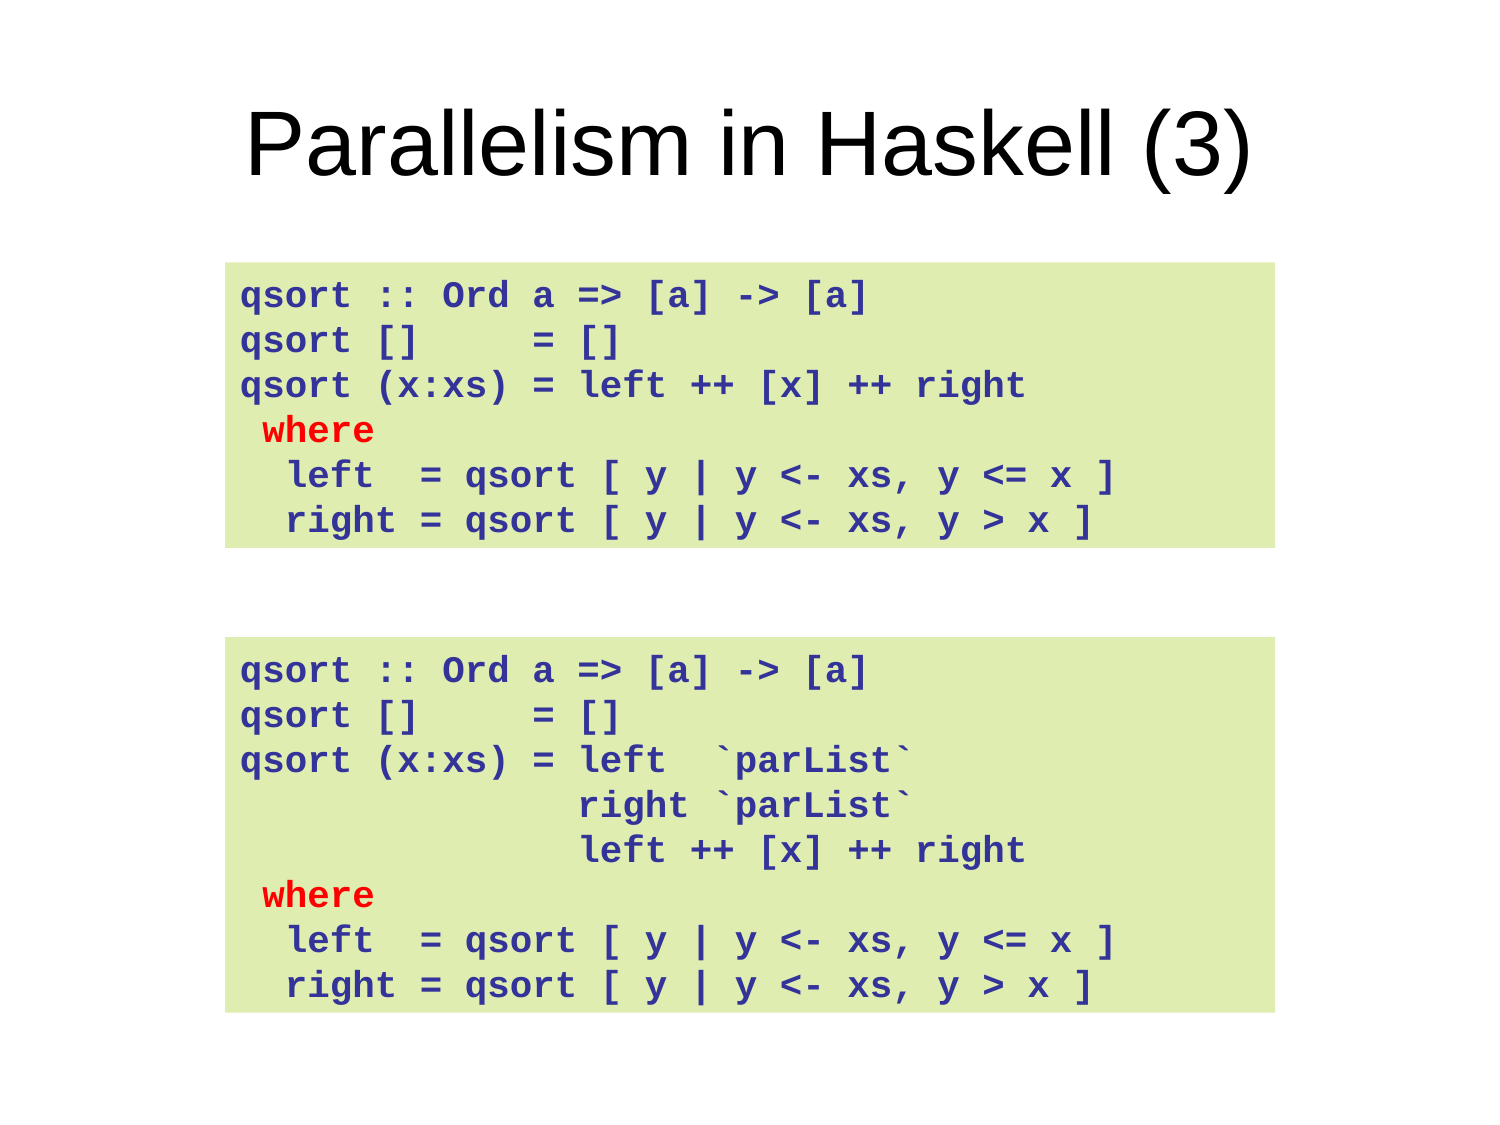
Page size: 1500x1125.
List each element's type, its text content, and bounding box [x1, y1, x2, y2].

title Parallelism in Haskell (3) [75, 44, 1426, 233]
text_box qsort :: Ord a => [a] -> [a] qsort [] = [] qsort (x:xs) = left ++ [x] ++ right where left = qsort [ y | y <- xs, y <= x ] right = qsort [ y | y <- xs, y > x ] [225, 262, 1276, 548]
text_box qsort :: Ord a => [a] -> [a] qsort [] = [] qsort (x:xs) = left `parList` right `parList` left ++ [x] ++ right where left = qsort [ y | y <- xs, y <= x ] right = qsort [ y | y <- xs, y > x ] [225, 637, 1276, 1013]
